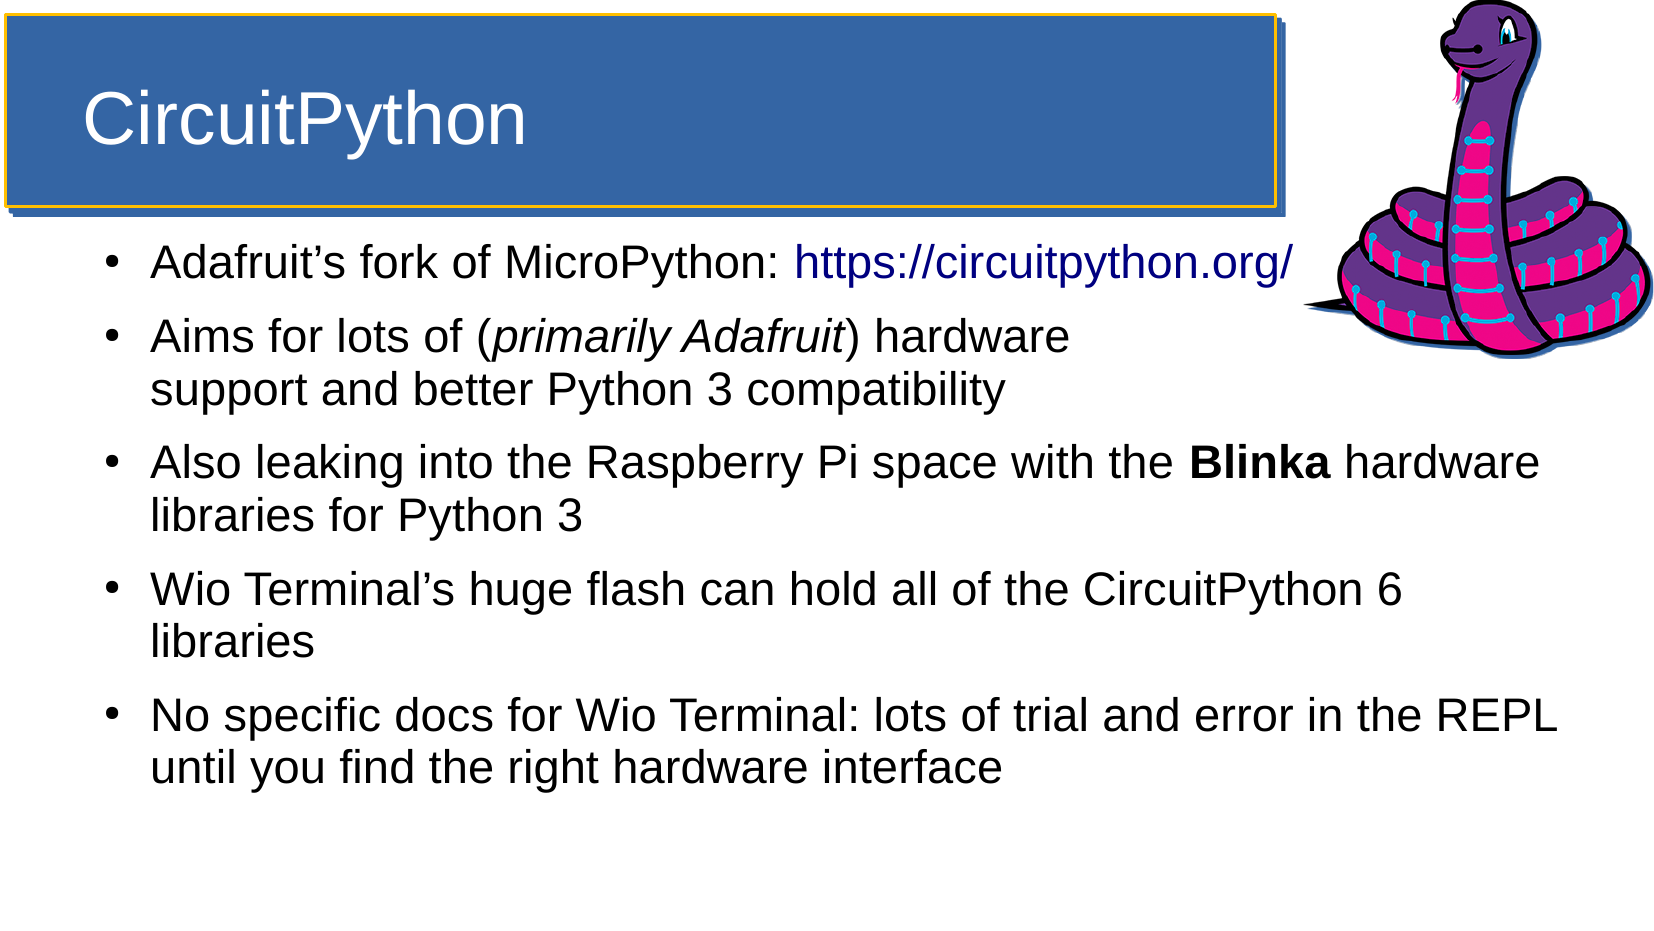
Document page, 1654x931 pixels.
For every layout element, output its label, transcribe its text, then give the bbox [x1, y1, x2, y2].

title CircuitPython [82, 44, 1235, 192]
picture [1299, 0, 1654, 355]
list Adafruit’s fork of MicroPython: https://circuitpython.org/ Aims for lots of (primarily Adafruit) hardware support and better Python 3 compatibility Also leaking into the Raspberry Pi space with the Blinka hardware libraries for Python 3 Wio Terminal’s huge flash can hold all of the CircuitPython 6 libraries No specific docs for Wio Terminal: lots of trial and error in the REPL until you find the right hardware interface [88, 236, 1565, 798]
